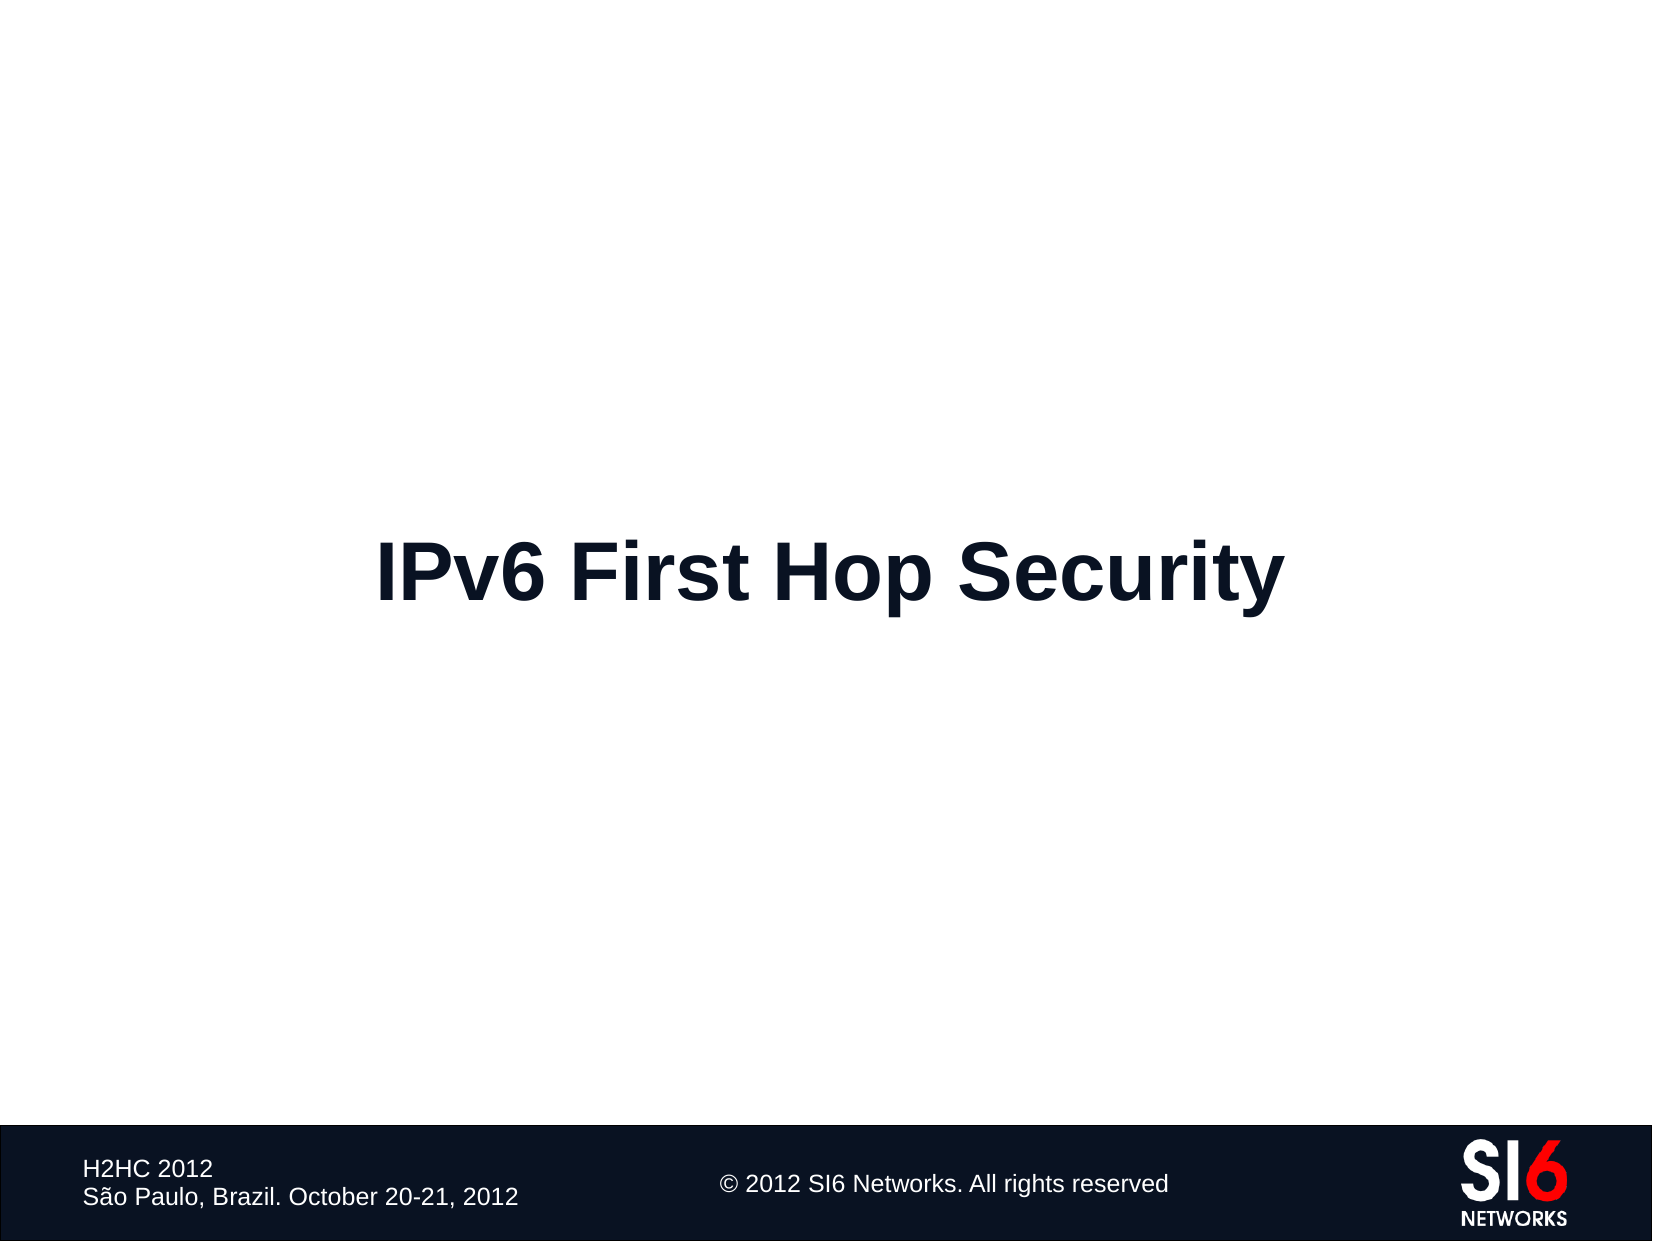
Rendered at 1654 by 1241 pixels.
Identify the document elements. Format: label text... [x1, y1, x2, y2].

picture [1461, 1139, 1567, 1226]
title IPv6 First Hop Security [86, 467, 1576, 676]
